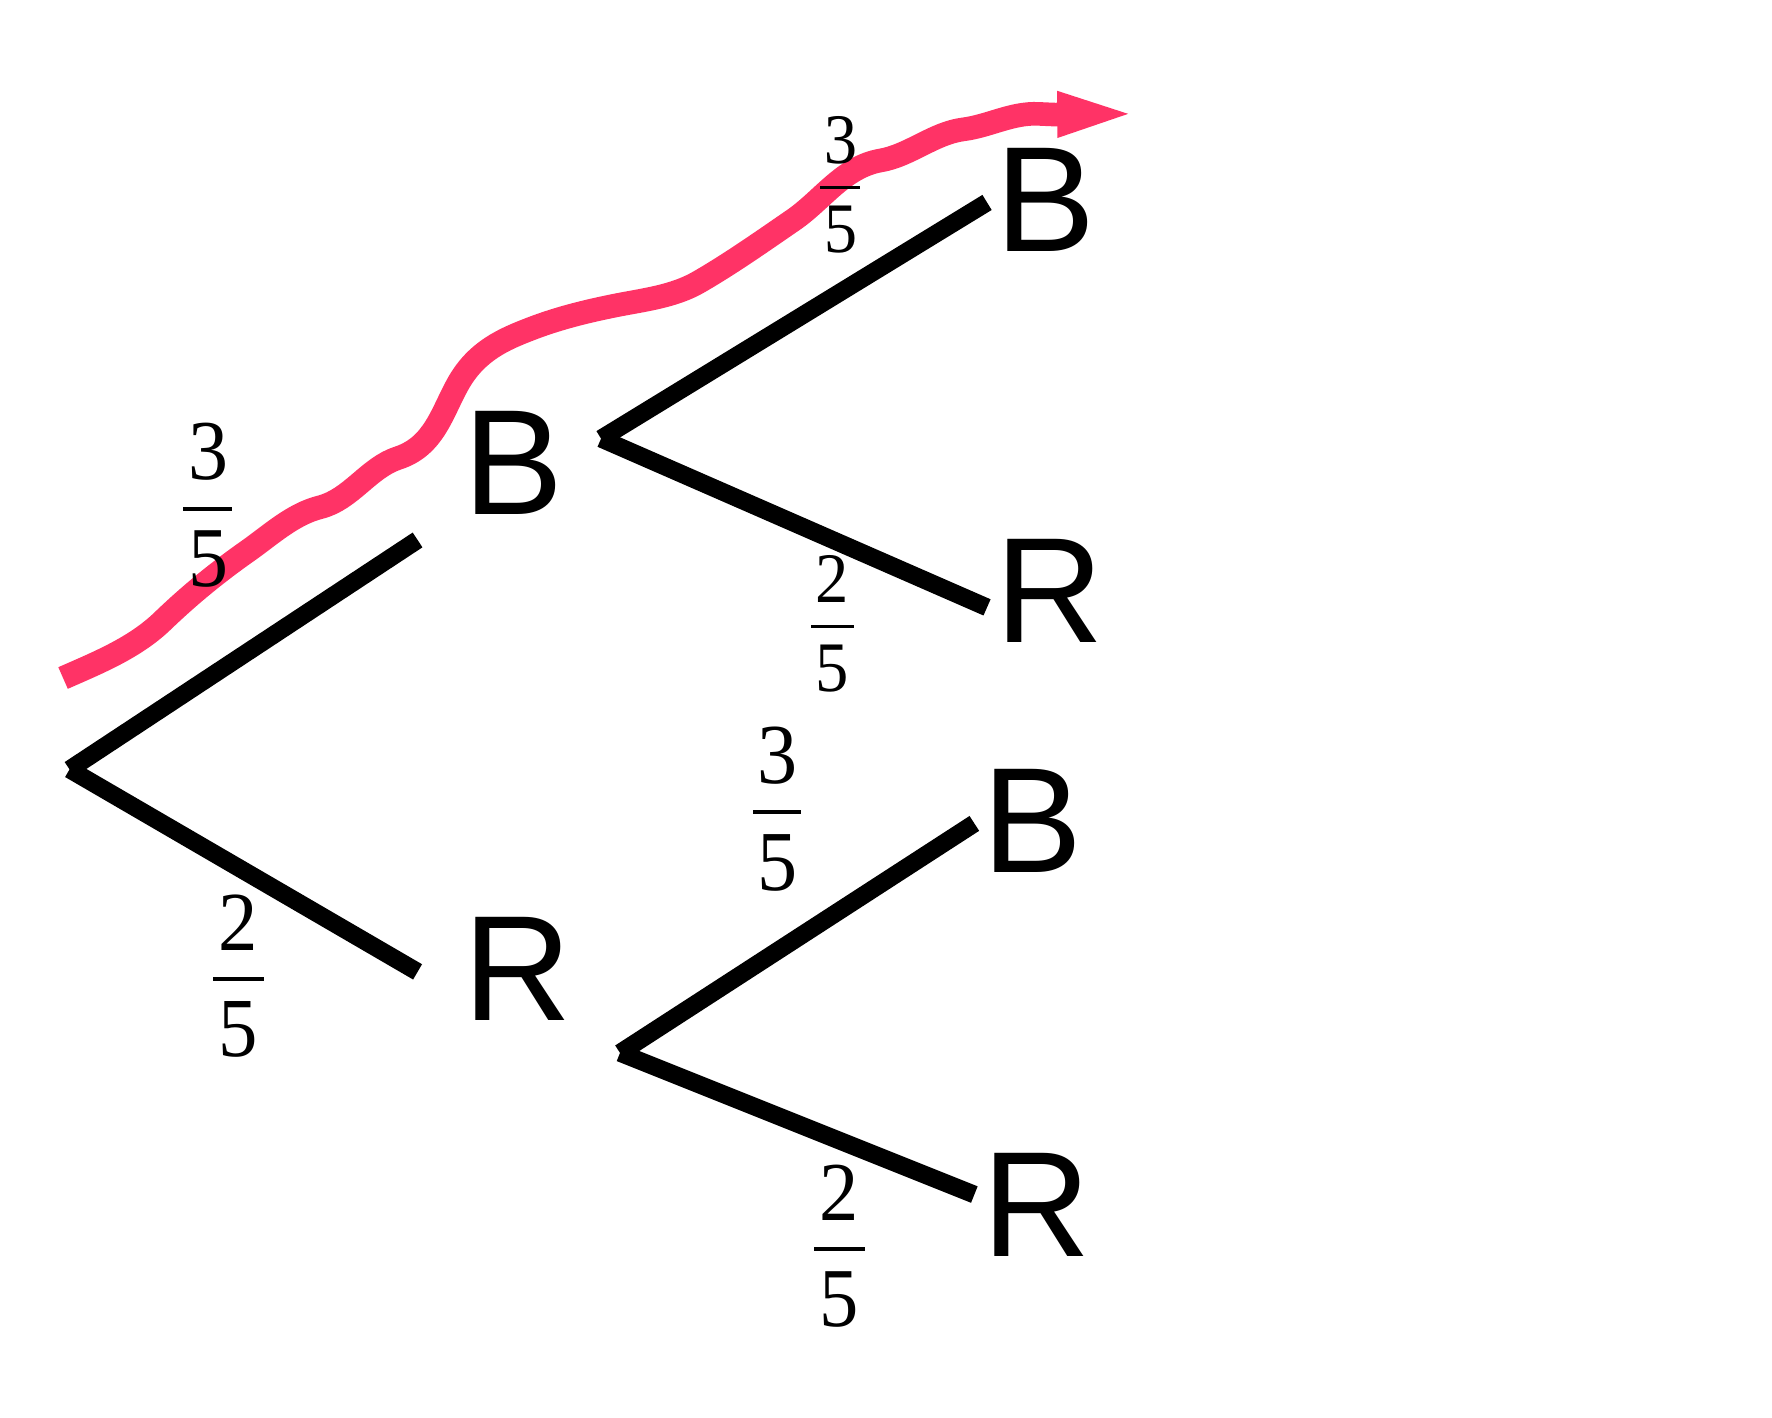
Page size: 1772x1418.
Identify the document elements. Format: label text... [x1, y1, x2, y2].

chart [789, 1147, 886, 1347]
text_box B [968, 728, 1095, 938]
text_box B [980, 107, 999, 113]
text_box R [968, 1113, 1127, 1323]
chart [798, 101, 878, 271]
text_box R [980, 499, 1139, 708]
chart [727, 539, 872, 912]
text_box B [449, 371, 576, 580]
chart [188, 877, 285, 1077]
chart [158, 404, 254, 608]
text_box R [449, 877, 608, 1086]
text_box B [980, 122, 1108, 317]
